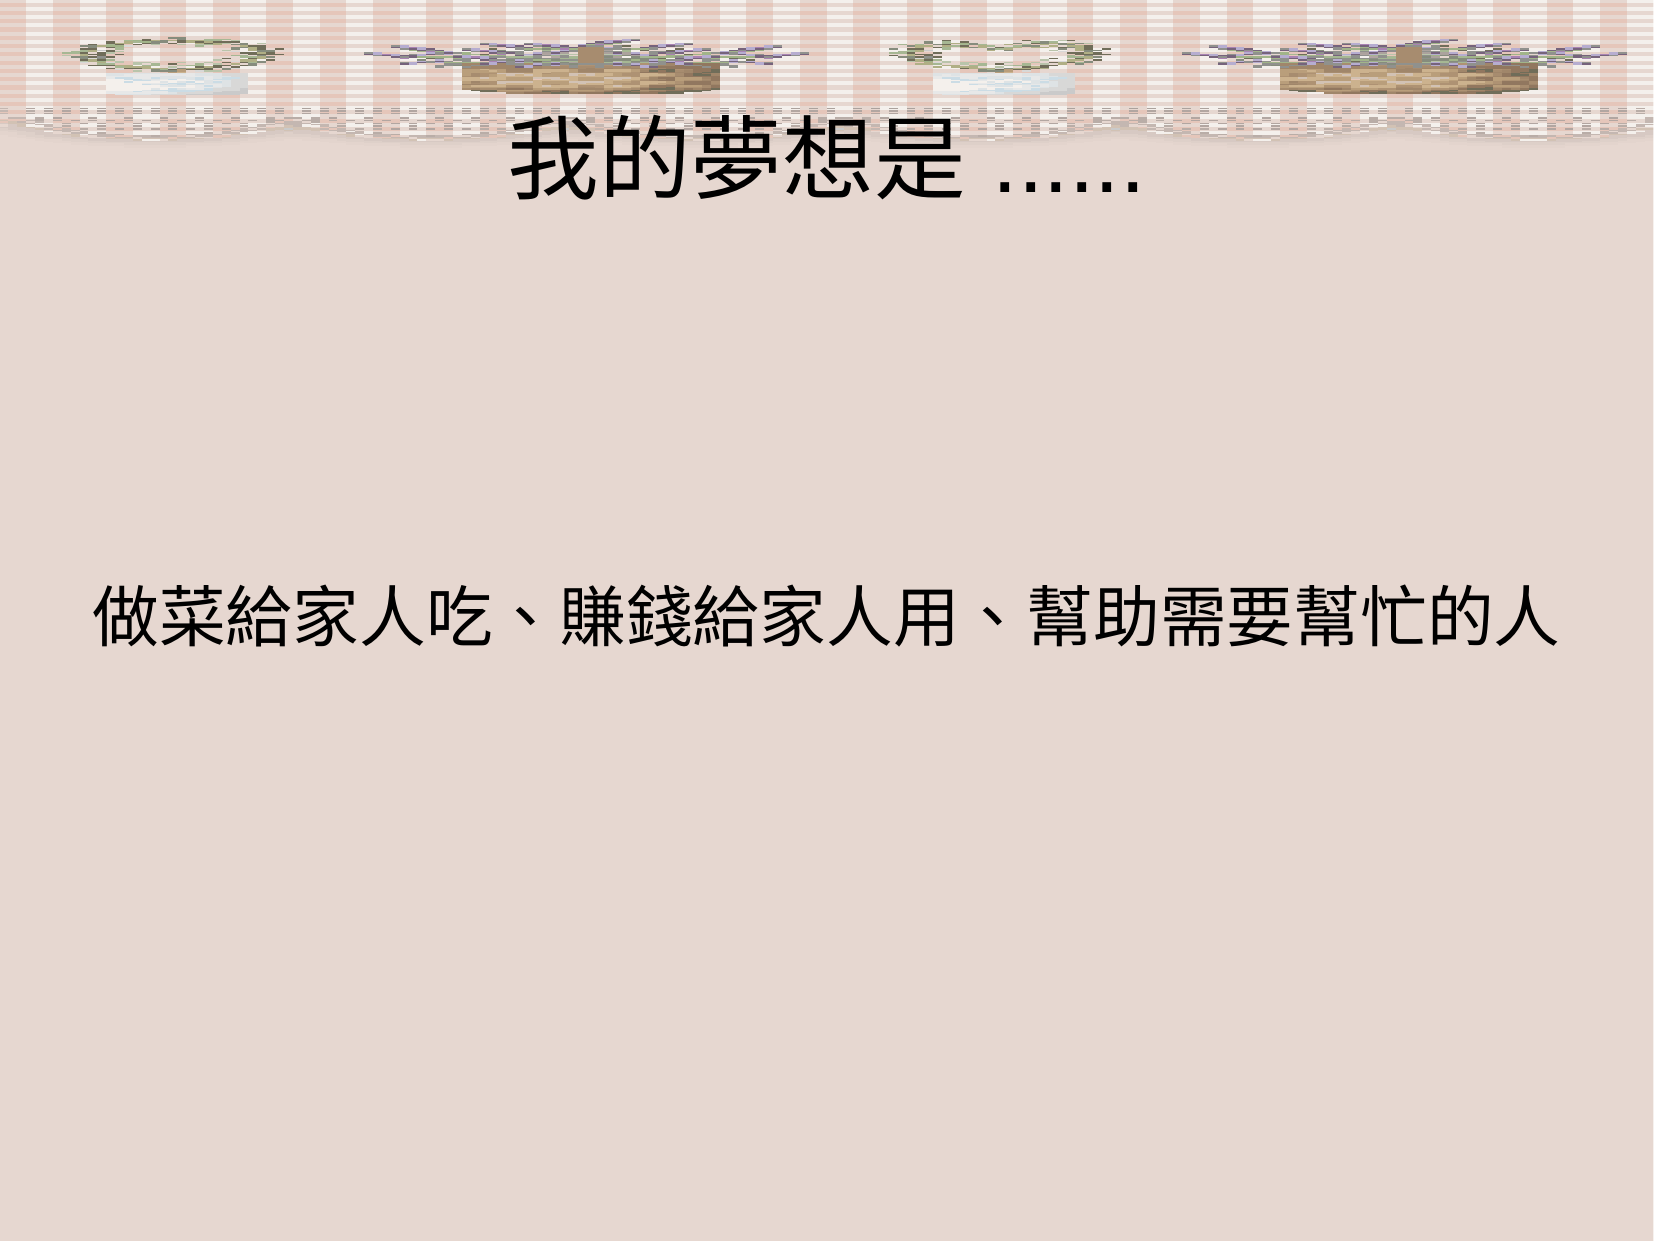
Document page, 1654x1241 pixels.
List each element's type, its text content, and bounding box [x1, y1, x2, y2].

subtitle 做菜給家人吃、賺錢給家人用、幫助需要幫忙的人 [82, 290, 1571, 1010]
picture [0, 0, 1654, 1241]
title 我的夢想是...... [82, 49, 1571, 257]
